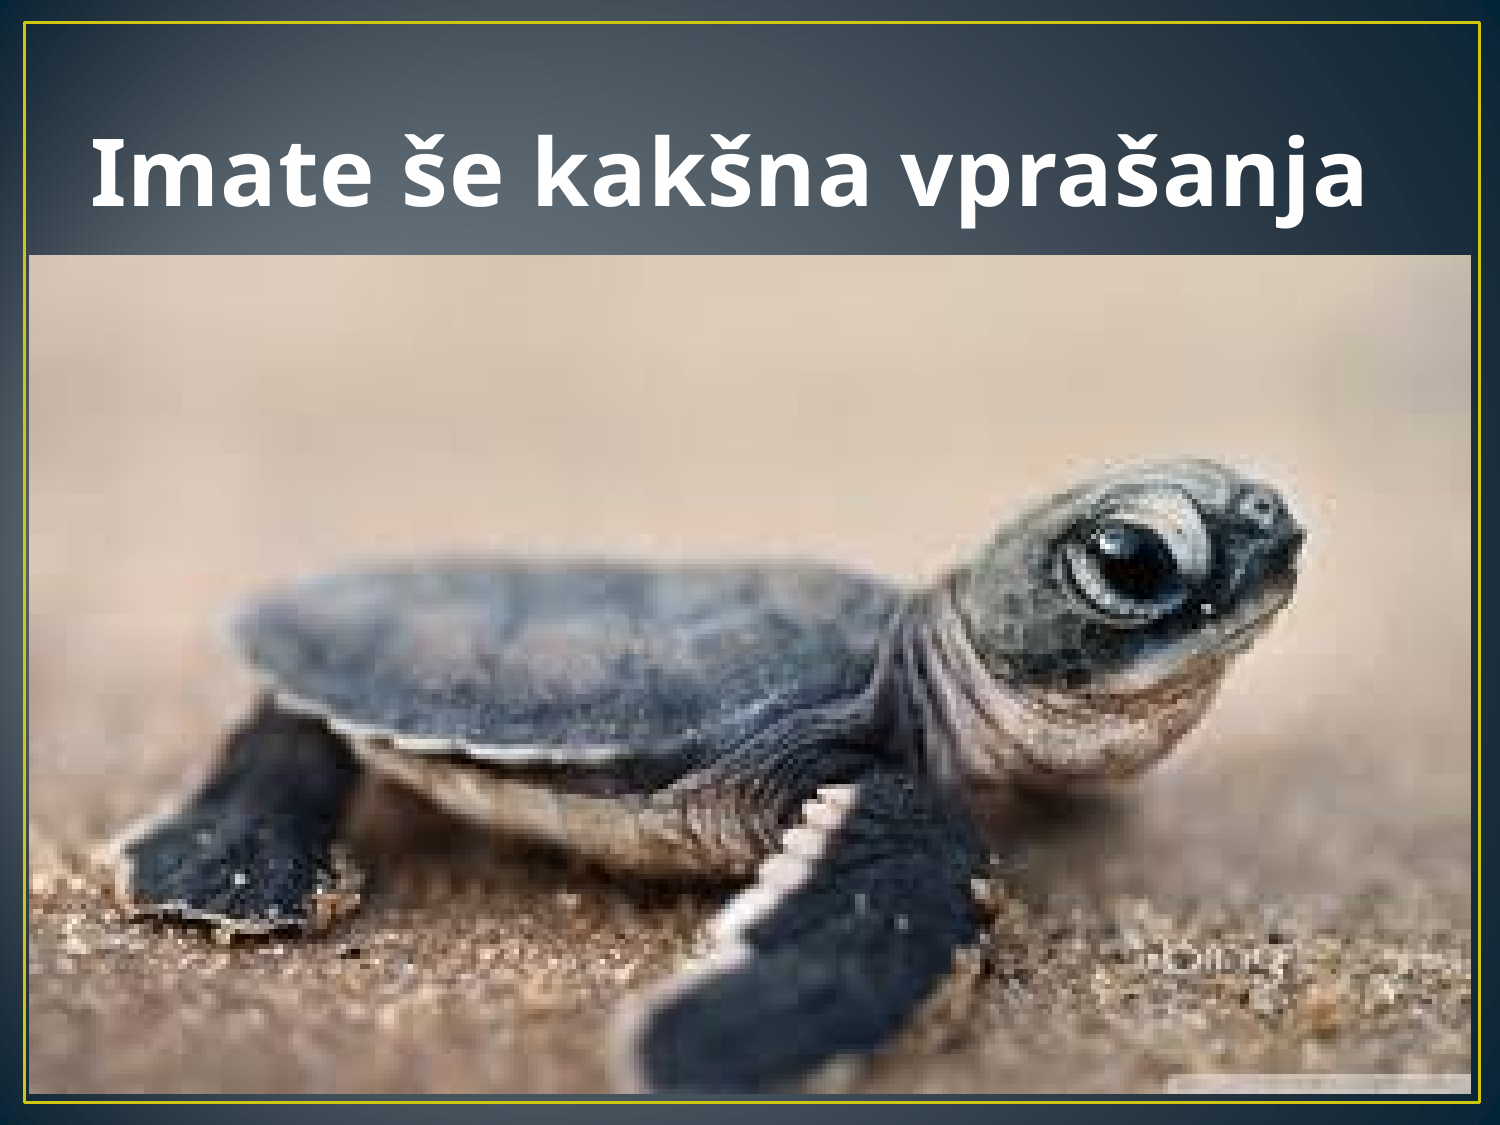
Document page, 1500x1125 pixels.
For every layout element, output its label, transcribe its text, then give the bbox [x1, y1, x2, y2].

title Imate še kakšna vprašanja [75, 45, 1425, 233]
picture [0, 0, 1500, 1125]
